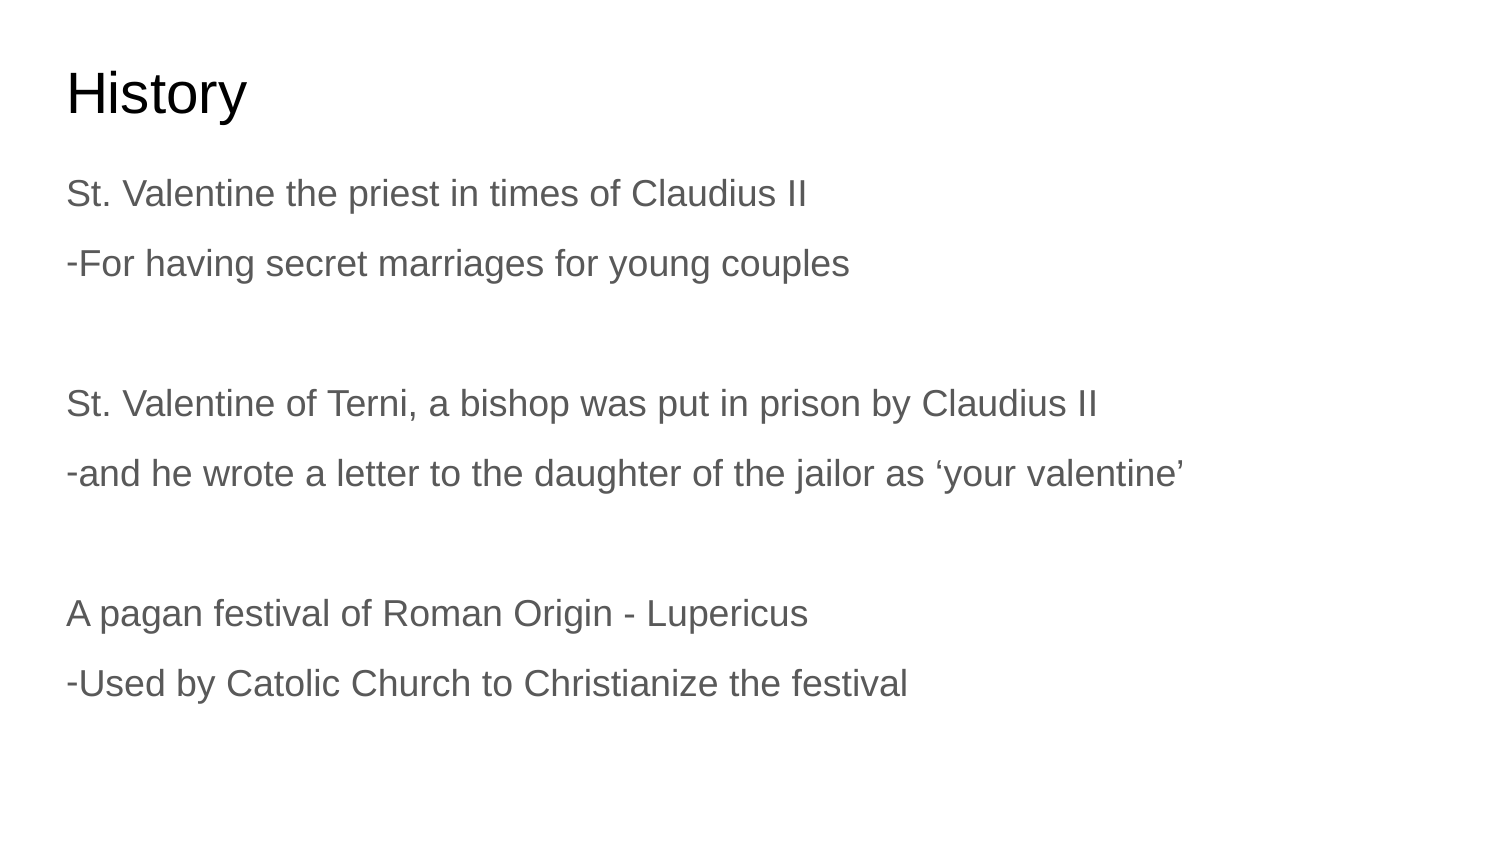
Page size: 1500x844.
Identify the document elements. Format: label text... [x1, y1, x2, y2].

list St. Valentine the priest in times of Claudius II For having secret marriages for young couples St. Valentine of Terni, a bishop was put in prison by Claudius II and he wrote a letter to the daughter of the jailor as ‘your valentine’ A pagan festival of Roman Origin - Lupericus Used by Catolic Church to Christianize the festival [51, 154, 1449, 828]
title History [51, 40, 1449, 134]
